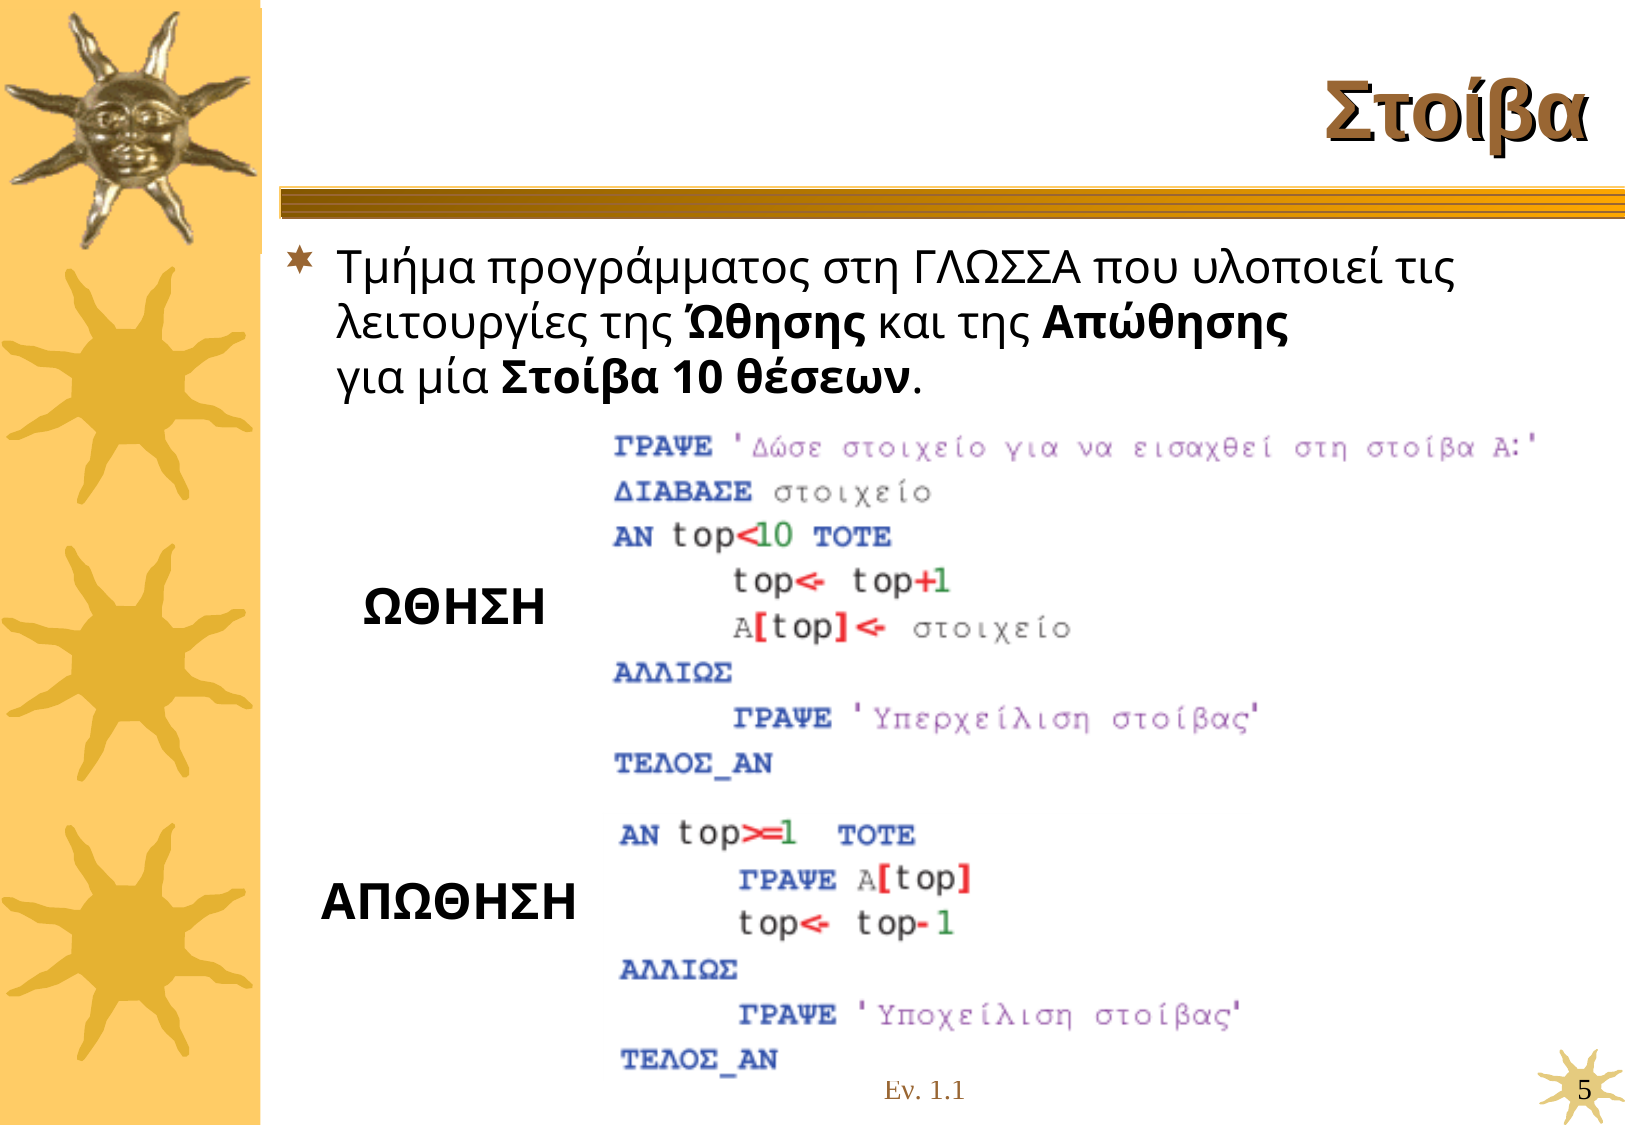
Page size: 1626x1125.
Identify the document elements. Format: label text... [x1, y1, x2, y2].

picture [1, 163, 262, 254]
picture [602, 425, 1548, 786]
text_box ΑΠΩΘΗΣΗ [307, 862, 632, 938]
picture [602, 812, 1252, 1081]
text_box ΩΘΗΣΗ [348, 566, 585, 642]
text_box Στοίβα [0, 0, 1625, 163]
text_box Τμήμα προγράμματος στη ΓΛΩΣΣΑ που υλοποιεί τις λειτουργίες της Ώθησης και της Απώθησης για μία Στοίβα 10 θέσεων. [265, 230, 1625, 443]
